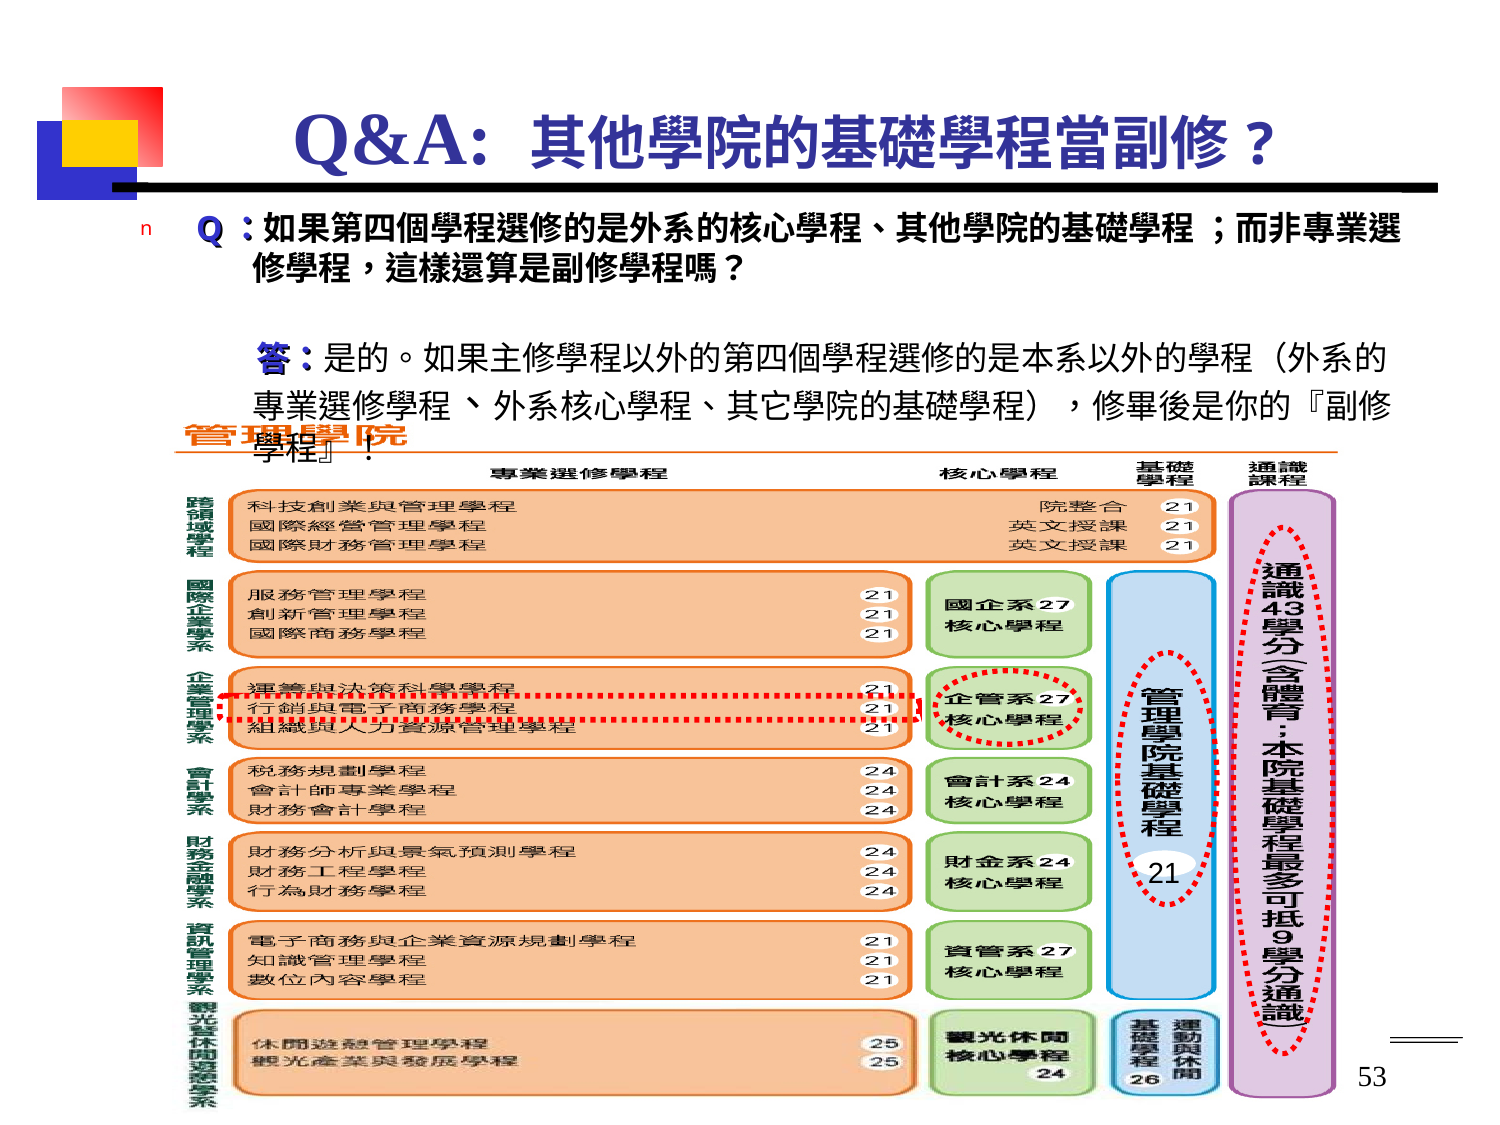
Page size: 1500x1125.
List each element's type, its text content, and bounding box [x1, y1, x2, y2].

picture [81, 1001, 1390, 1118]
list Q：如果第四個學程選修的是外系的核心學程、其他學院的基礎學程 ；而非專業選修學程，這樣還算是副修學程嗎？ 答：是的。如果主修學程以外的第四個學程選修的是本系以外的學程（外系的專業選修學程、外系核心學程、其它學院的基礎學程），修畢後是你的『副修學程』！ [125, 200, 1426, 1026]
title Q&A: 其他學院的基礎學程當副修? [174, 75, 1396, 188]
text_box 53 [1342, 1050, 1468, 1101]
